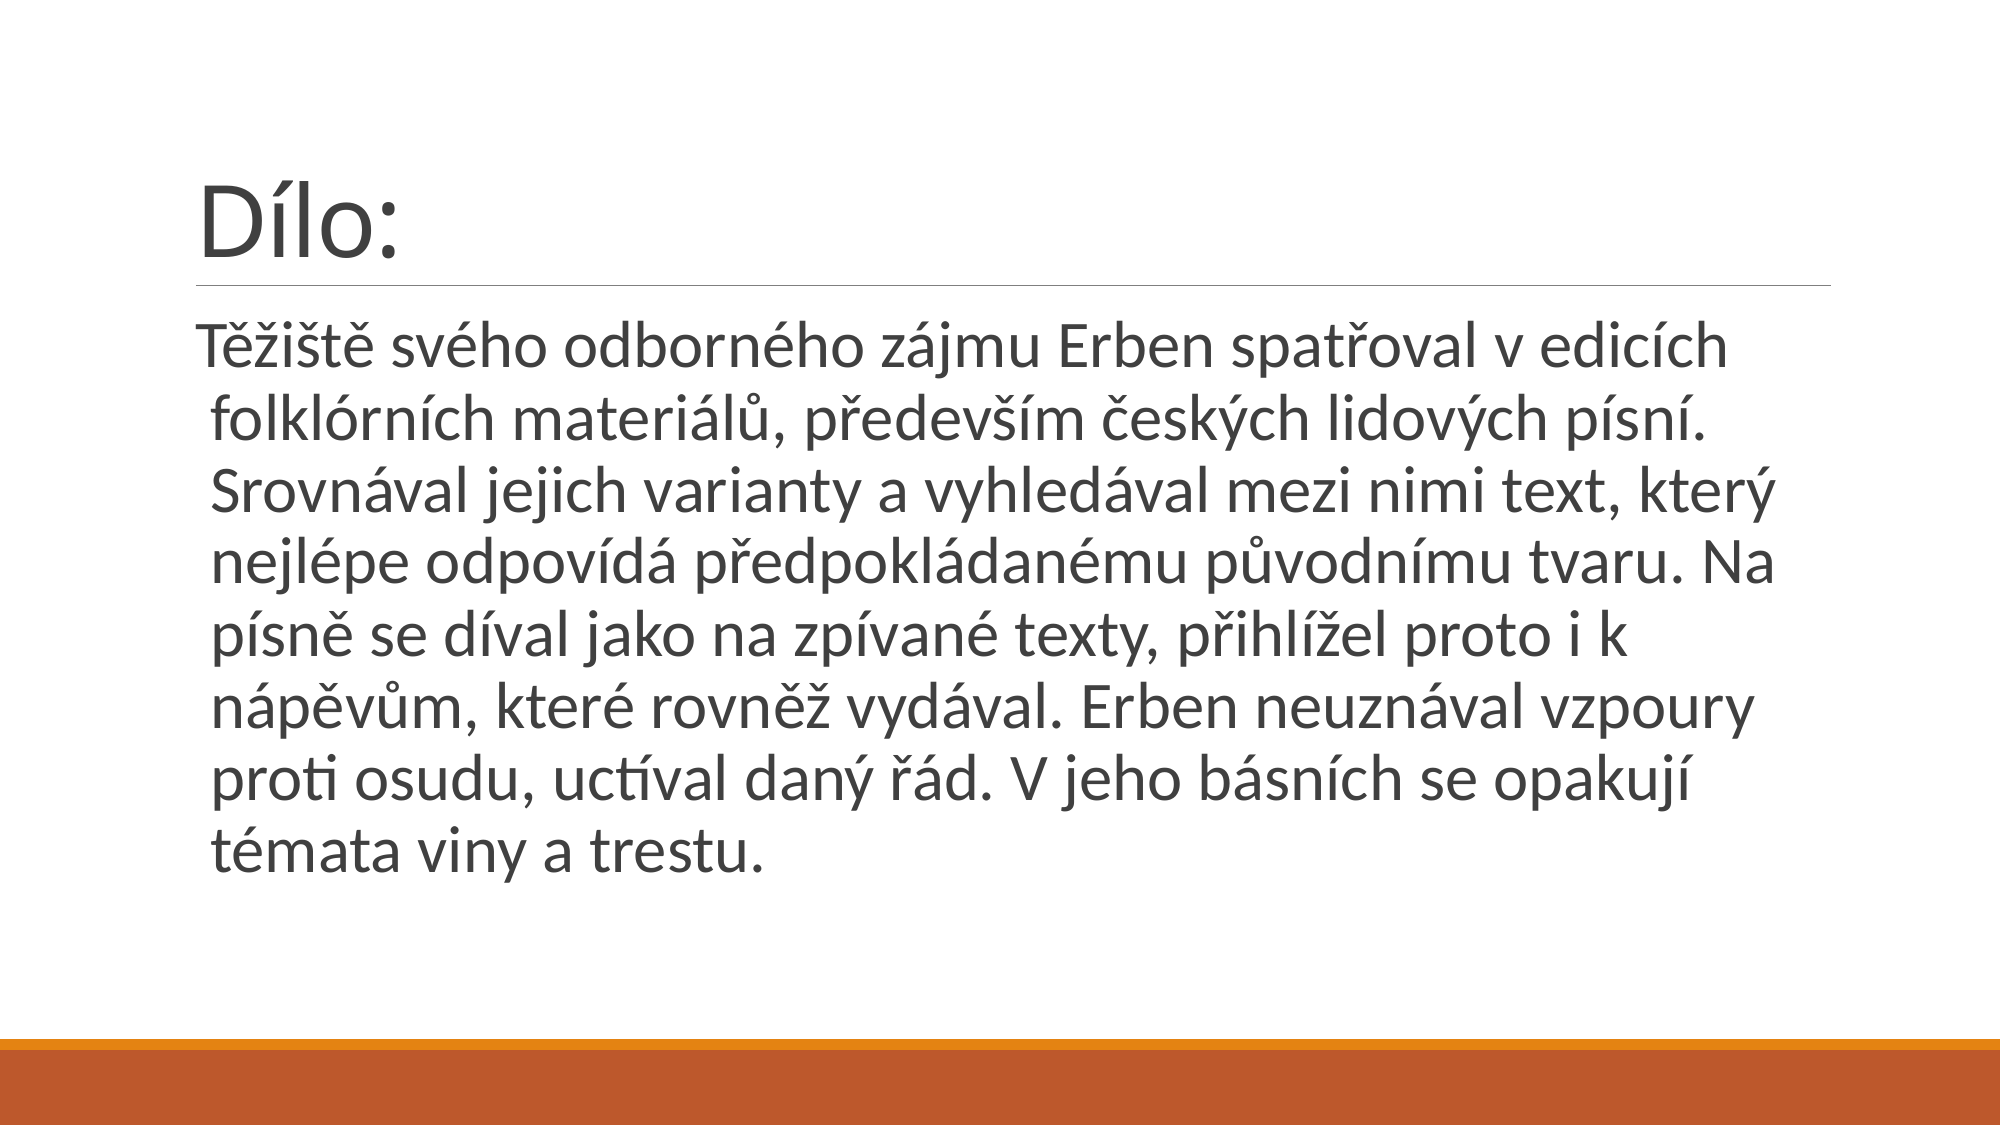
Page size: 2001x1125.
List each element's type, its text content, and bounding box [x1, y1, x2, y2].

list Těžiště svého odborného zájmu Erben spatřoval v edicích folklórních materiálů, především českých lidových písní. Srovnával jejich varianty a vyhledával mezi nimi text, který nejlépe odpovídá předpokládanému původnímu tvaru. Na písně se díval jako na zpívané texty, přihlížel proto i k nápěvům, které rovněž vydával. Erben neuznával vzpoury proti osudu, uctíval daný řád. V jeho básních se opakují témata viny a trestu. [180, 302, 1831, 963]
title Dílo: [180, 47, 1831, 286]
